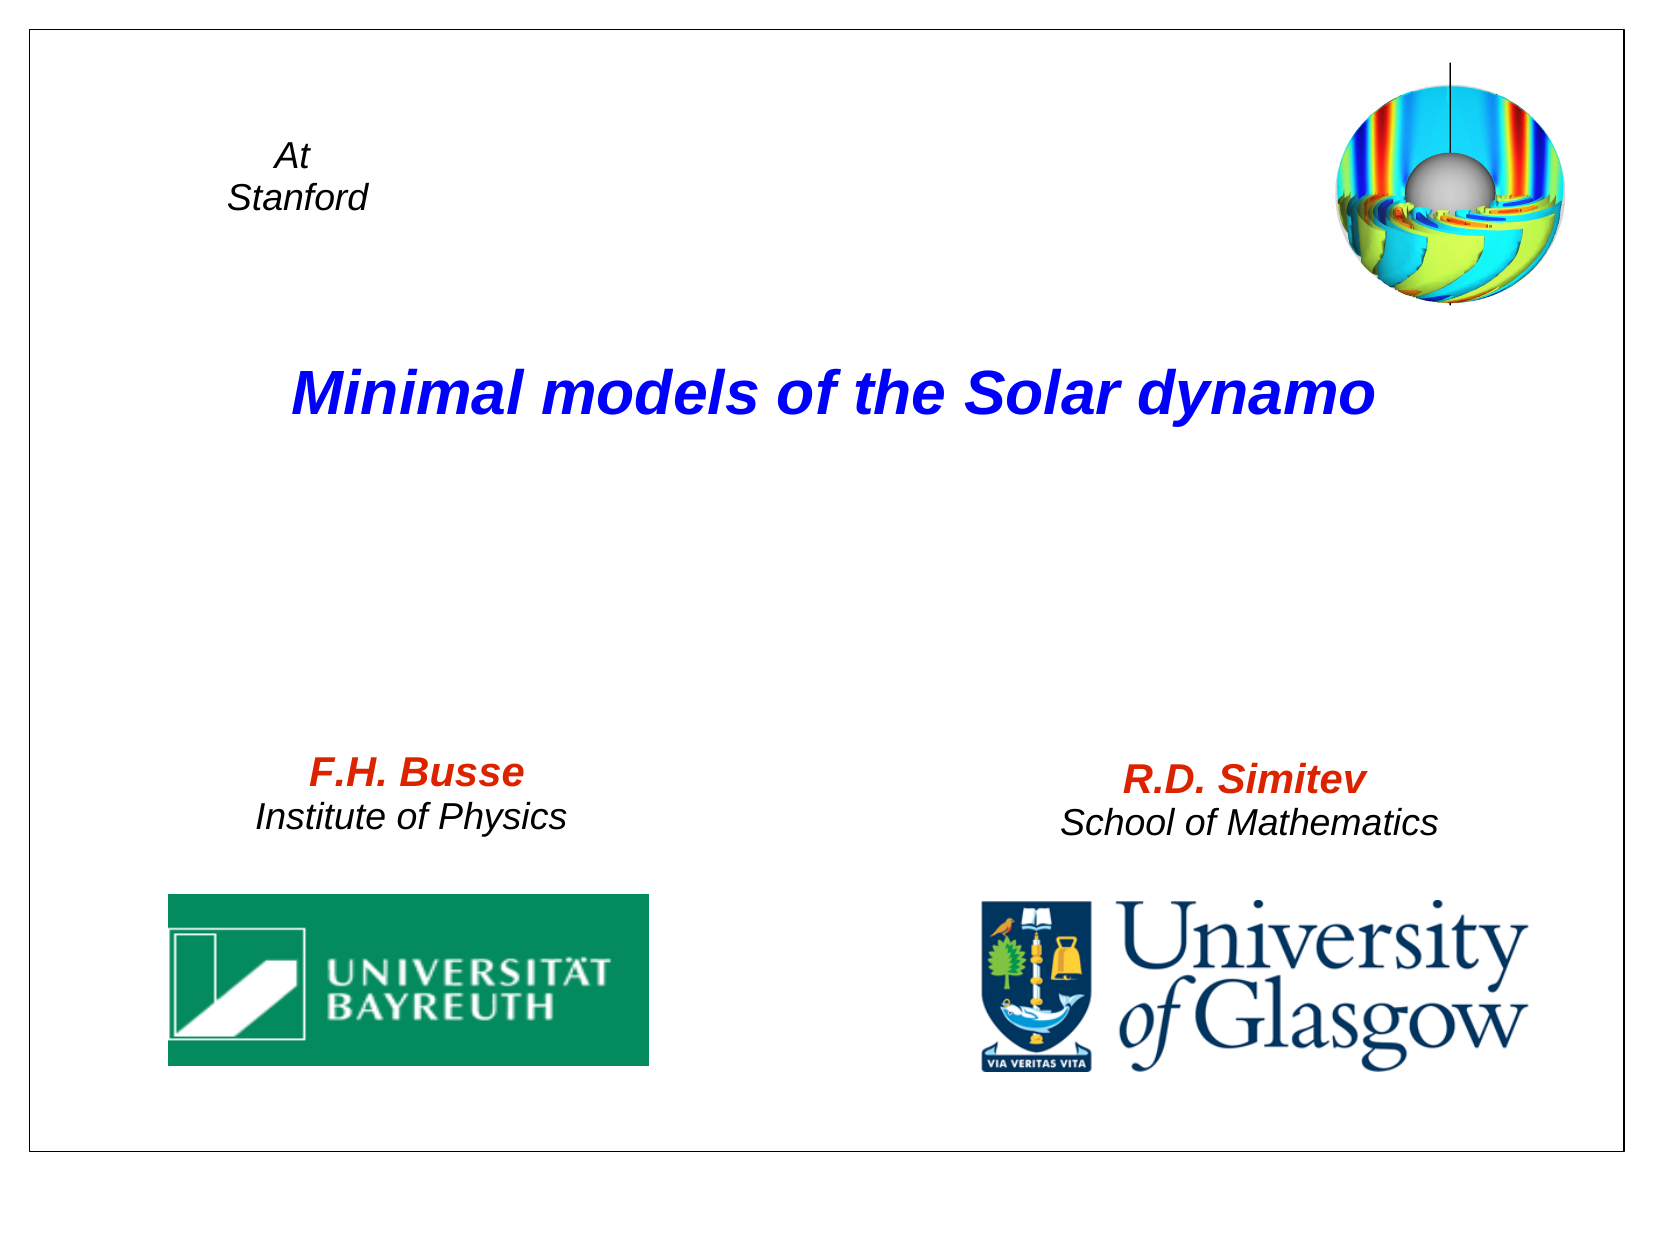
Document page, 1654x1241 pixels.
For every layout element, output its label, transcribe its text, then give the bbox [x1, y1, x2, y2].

picture [980, 900, 1530, 1072]
text_box Minimal models of the Solar dynamo [214, 347, 1439, 538]
text_box R.D. Simitev School of Mathematics [1045, 745, 1454, 880]
text_box F.H. Busse Institute of Physics [166, 739, 604, 874]
text_box At Stanford [171, 127, 414, 249]
picture [168, 894, 649, 1066]
picture [1295, 47, 1607, 343]
